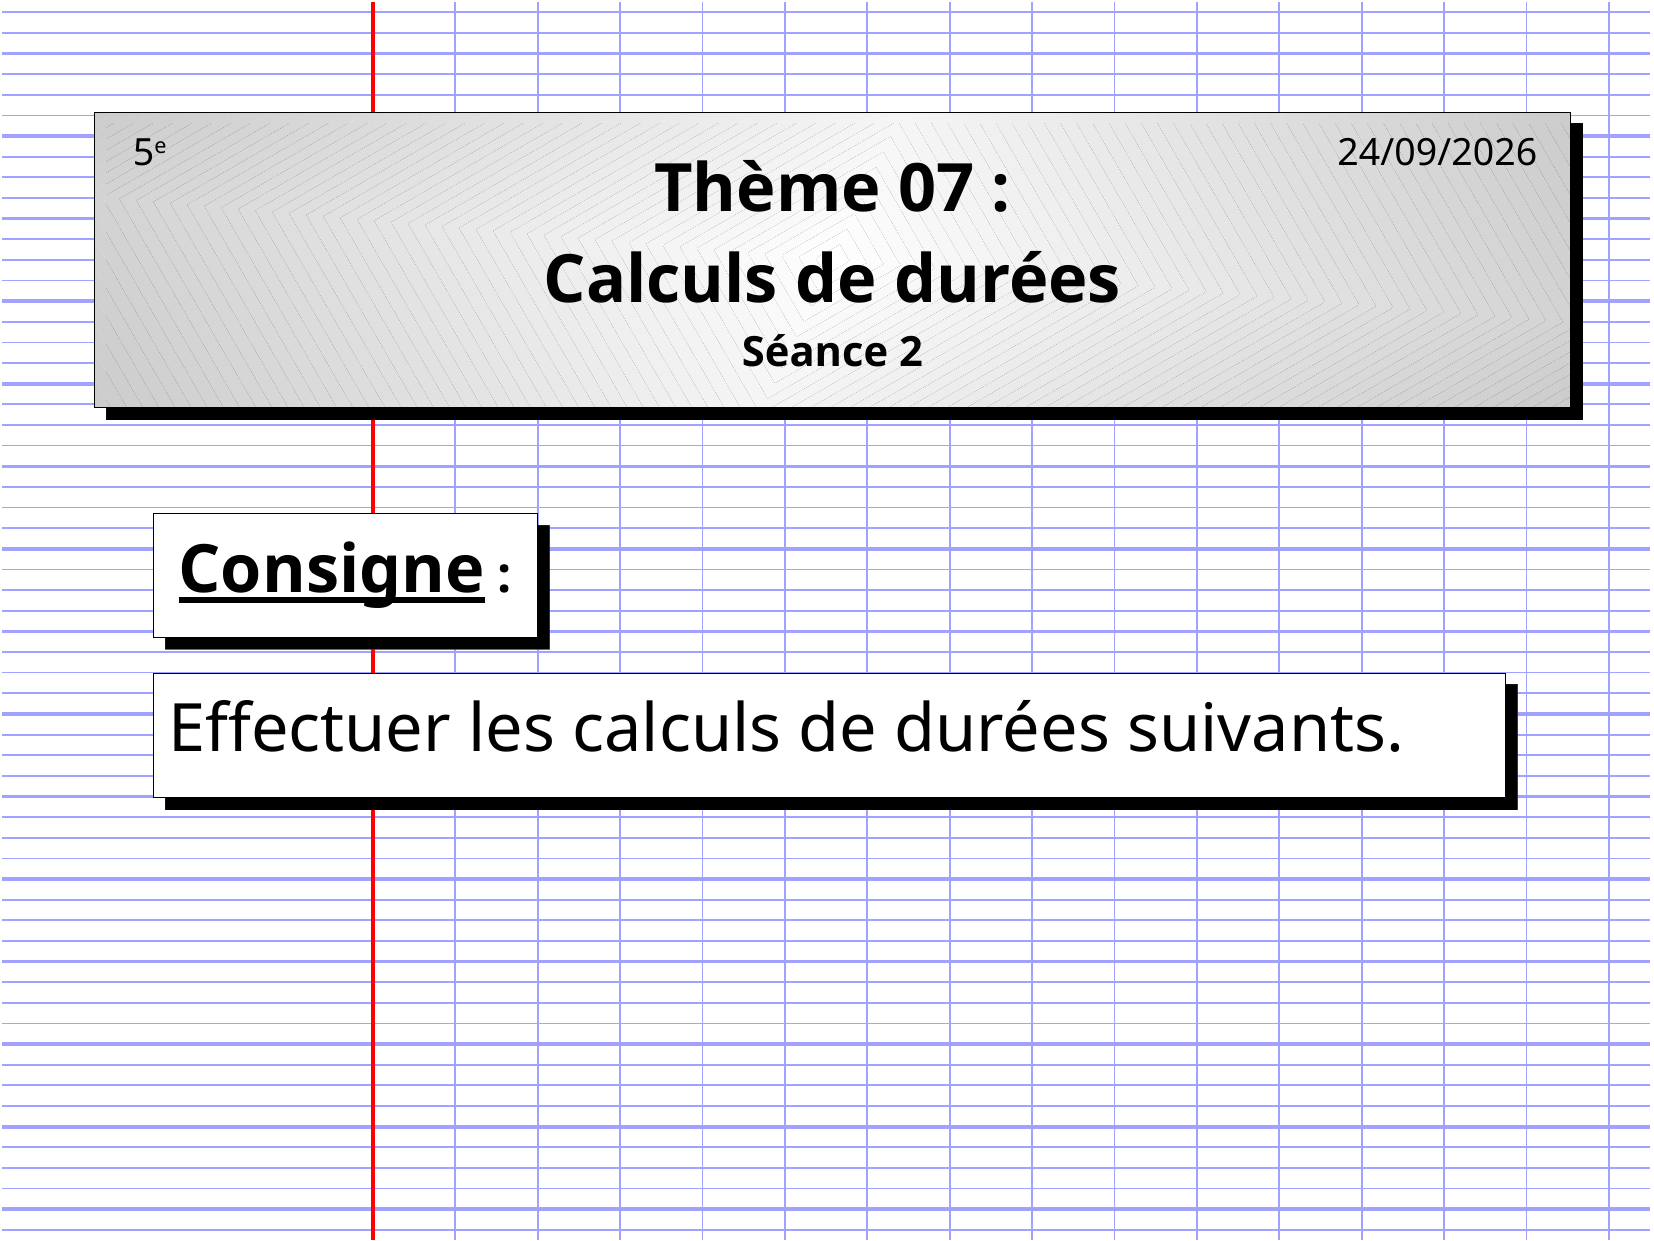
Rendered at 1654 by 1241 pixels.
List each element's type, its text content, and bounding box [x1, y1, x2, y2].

text_box Thème 07 : Calculs de durées Séance 2 [94, 112, 1571, 408]
text_box Effectuer les calculs de durées suivants. [153, 673, 1506, 798]
text_box Consigne : [153, 513, 538, 638]
picture [0, 0, 1654, 1241]
text_box 07/04/2013 [1322, 118, 1560, 186]
text_box 5e [118, 118, 207, 186]
